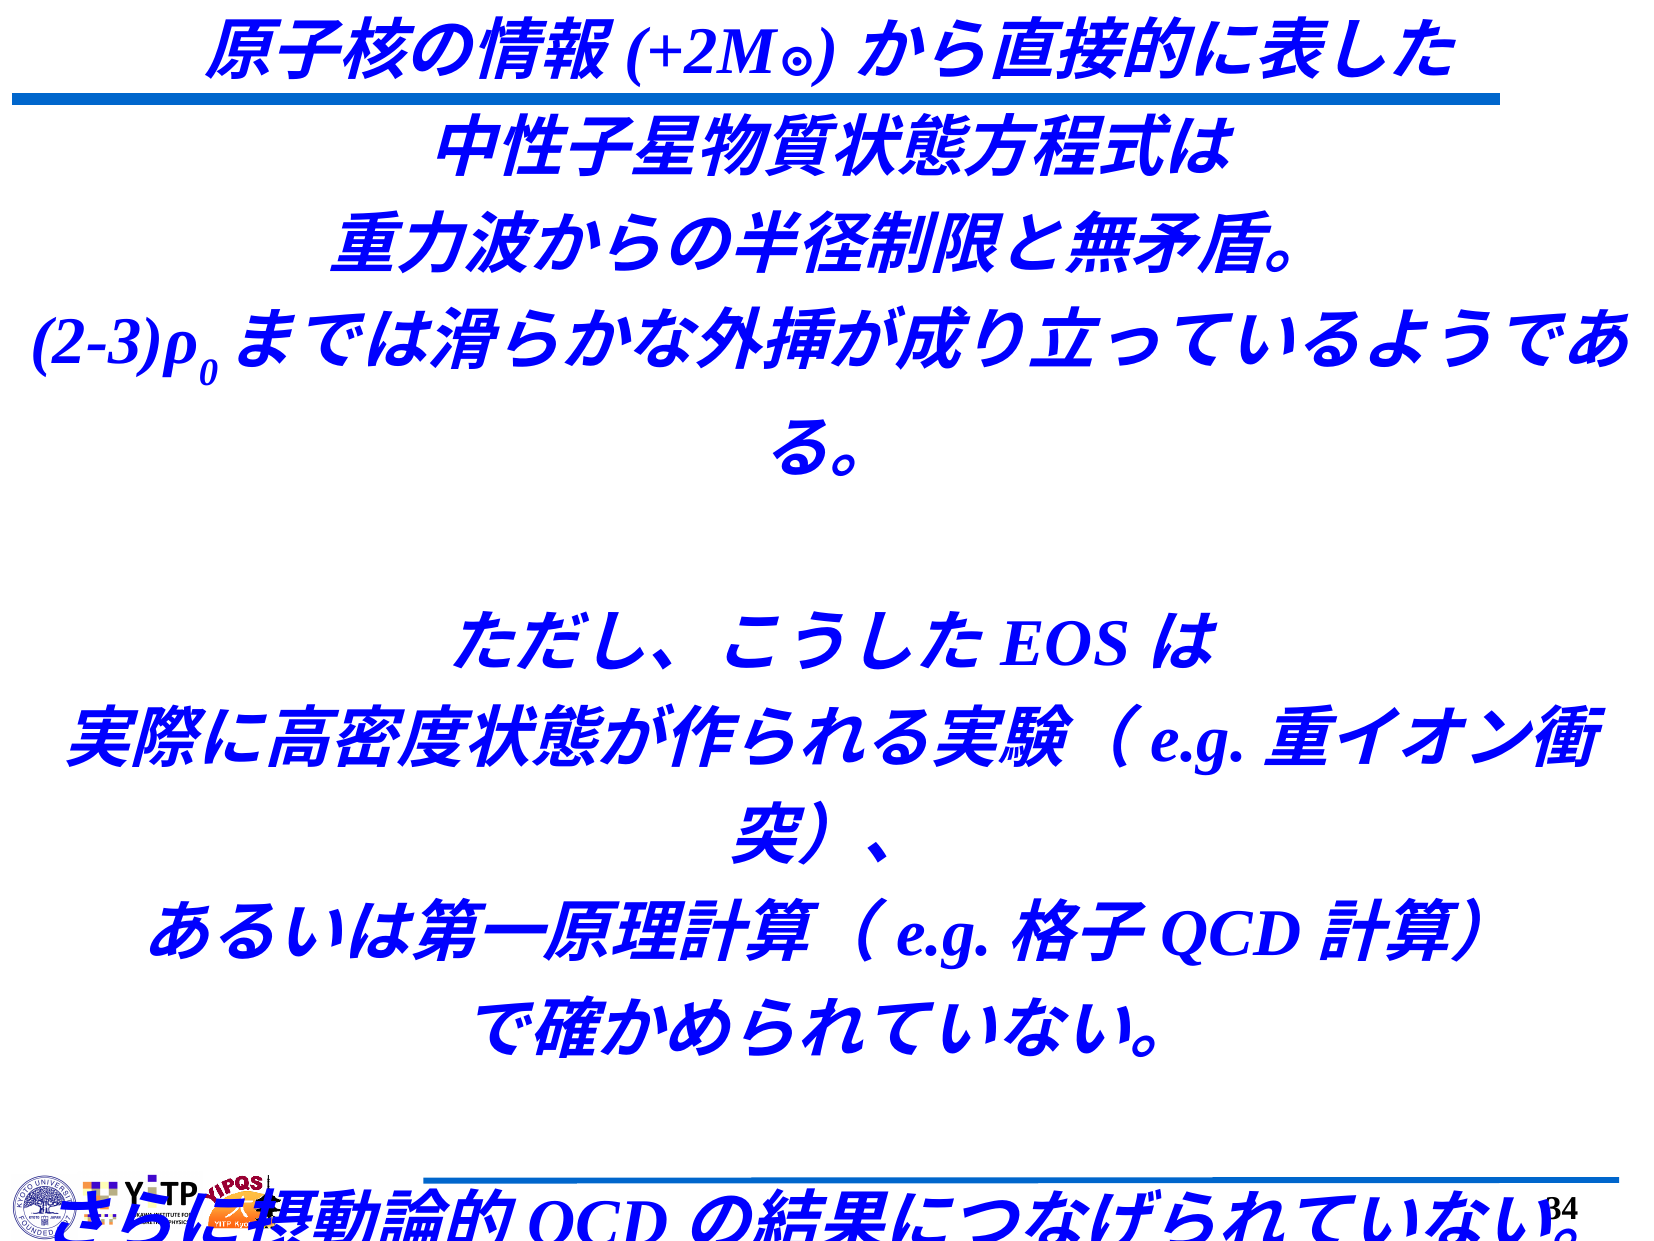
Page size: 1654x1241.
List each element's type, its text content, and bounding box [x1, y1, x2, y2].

title 原子核の情報(+2M⊙)から直接的に表した 中性子星物質状態方程式は 重力波からの半径制限と無矛盾。 (2-3)ρ0までは滑らかな外挿が成り立っているようである。 ただし、こうしたEOSは 実際に高密度状態が作られる実験（e.g.重イオン衝突）、 あるいは第一原理計算（e.g.格子QCD計算） で確かめられていない。 さらに摂動論的QCDの結果につなげられていない。 [2, 225, 1654, 1036]
picture [133, 1222, 160, 1229]
picture [11, 1170, 281, 1241]
